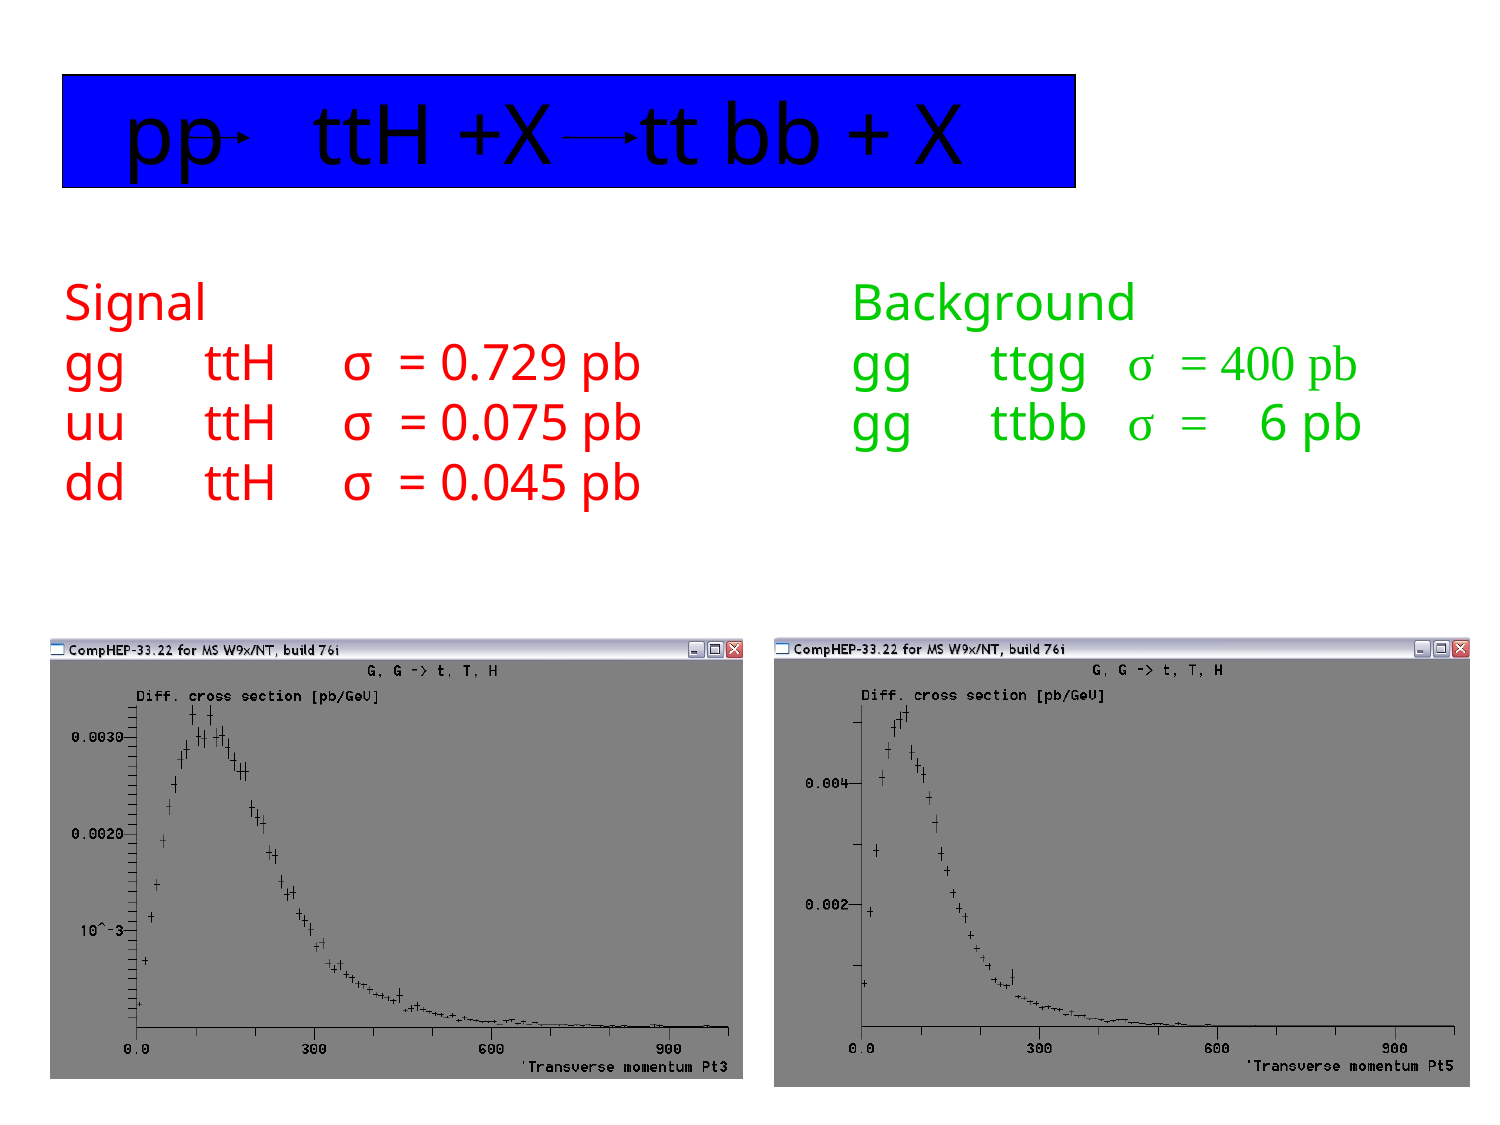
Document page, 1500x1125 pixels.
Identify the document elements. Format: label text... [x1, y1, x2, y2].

text_box [1025, 74, 1075, 188]
text_box Background gg ttgg σ = 400 pb gg ttbb σ = 6 pb [836, 262, 1378, 458]
picture [774, 637, 1470, 1087]
title pp ttH +X tt bb + X [62, 37, 1025, 225]
text_box Signal gg ttH σ = 0.729 pb uu ttH σ = 0.075 pb dd ttH σ = 0.045 pb [49, 262, 751, 518]
picture [50, 637, 743, 1079]
